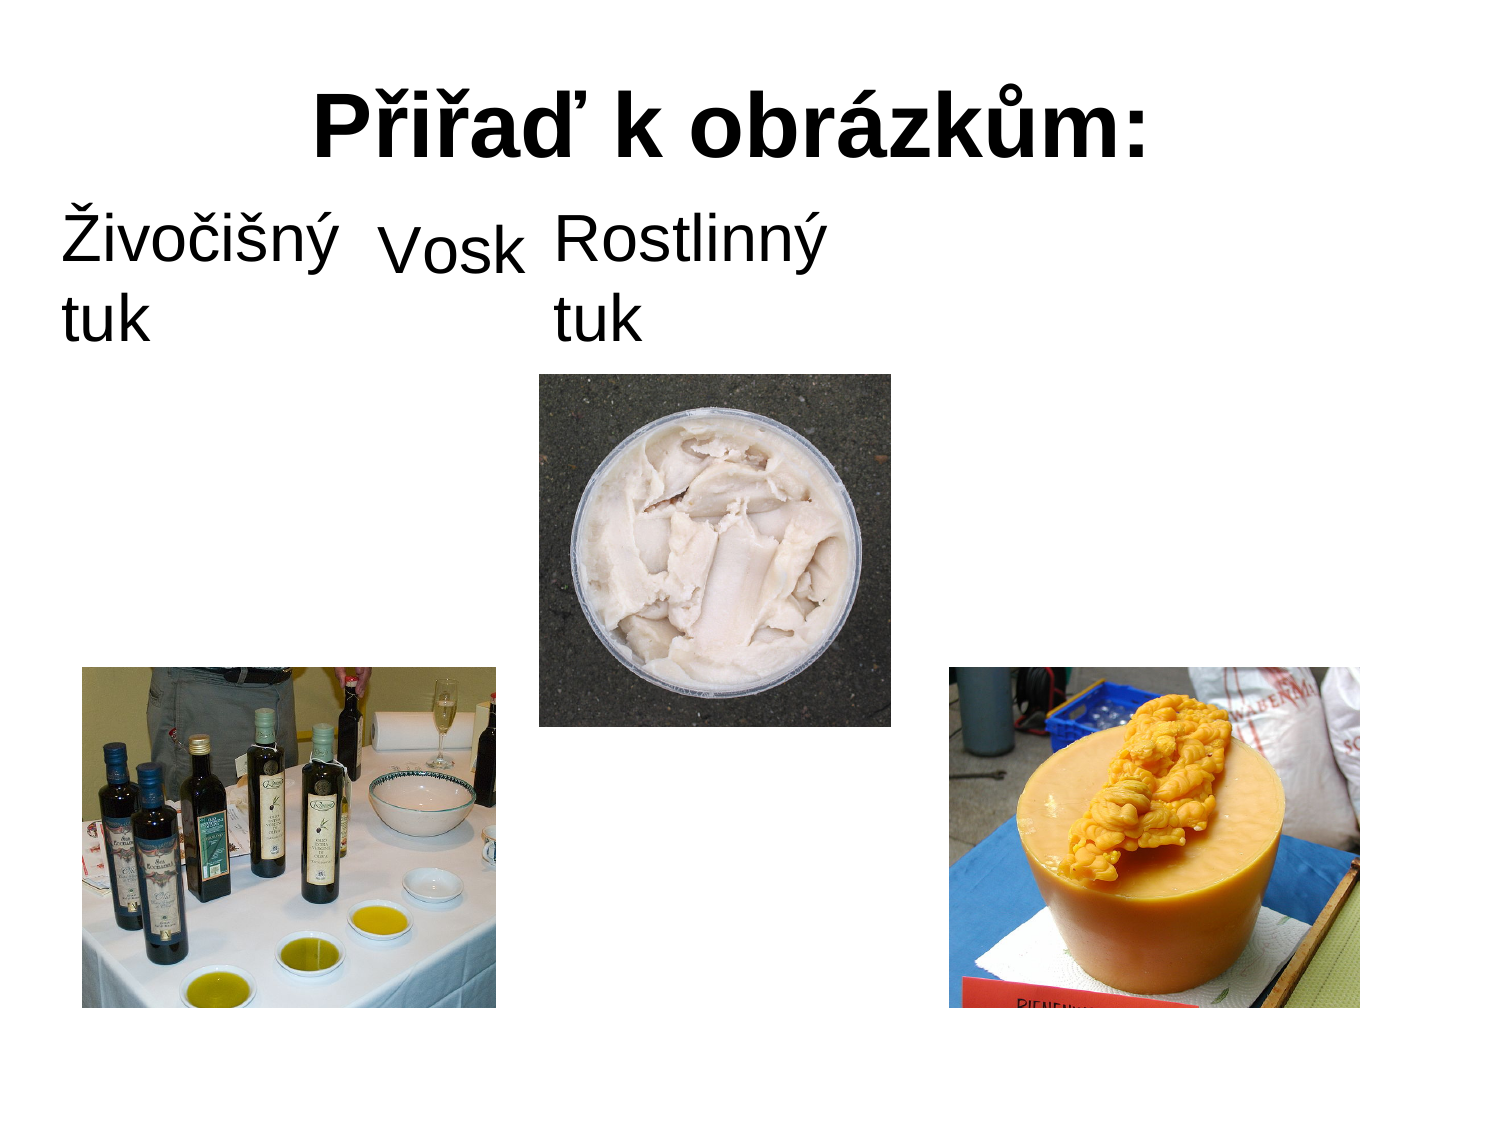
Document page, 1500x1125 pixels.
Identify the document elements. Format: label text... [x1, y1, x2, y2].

text_box Rostlinný tuk [539, 187, 856, 363]
text_box Vosk [363, 199, 680, 295]
text_box Živočišný tuk [46, 187, 364, 363]
picture [539, 374, 891, 727]
picture [82, 667, 496, 1008]
text_box Přiřaď k obrázkům: [70, 58, 1395, 184]
text_box [949, 667, 1360, 1008]
